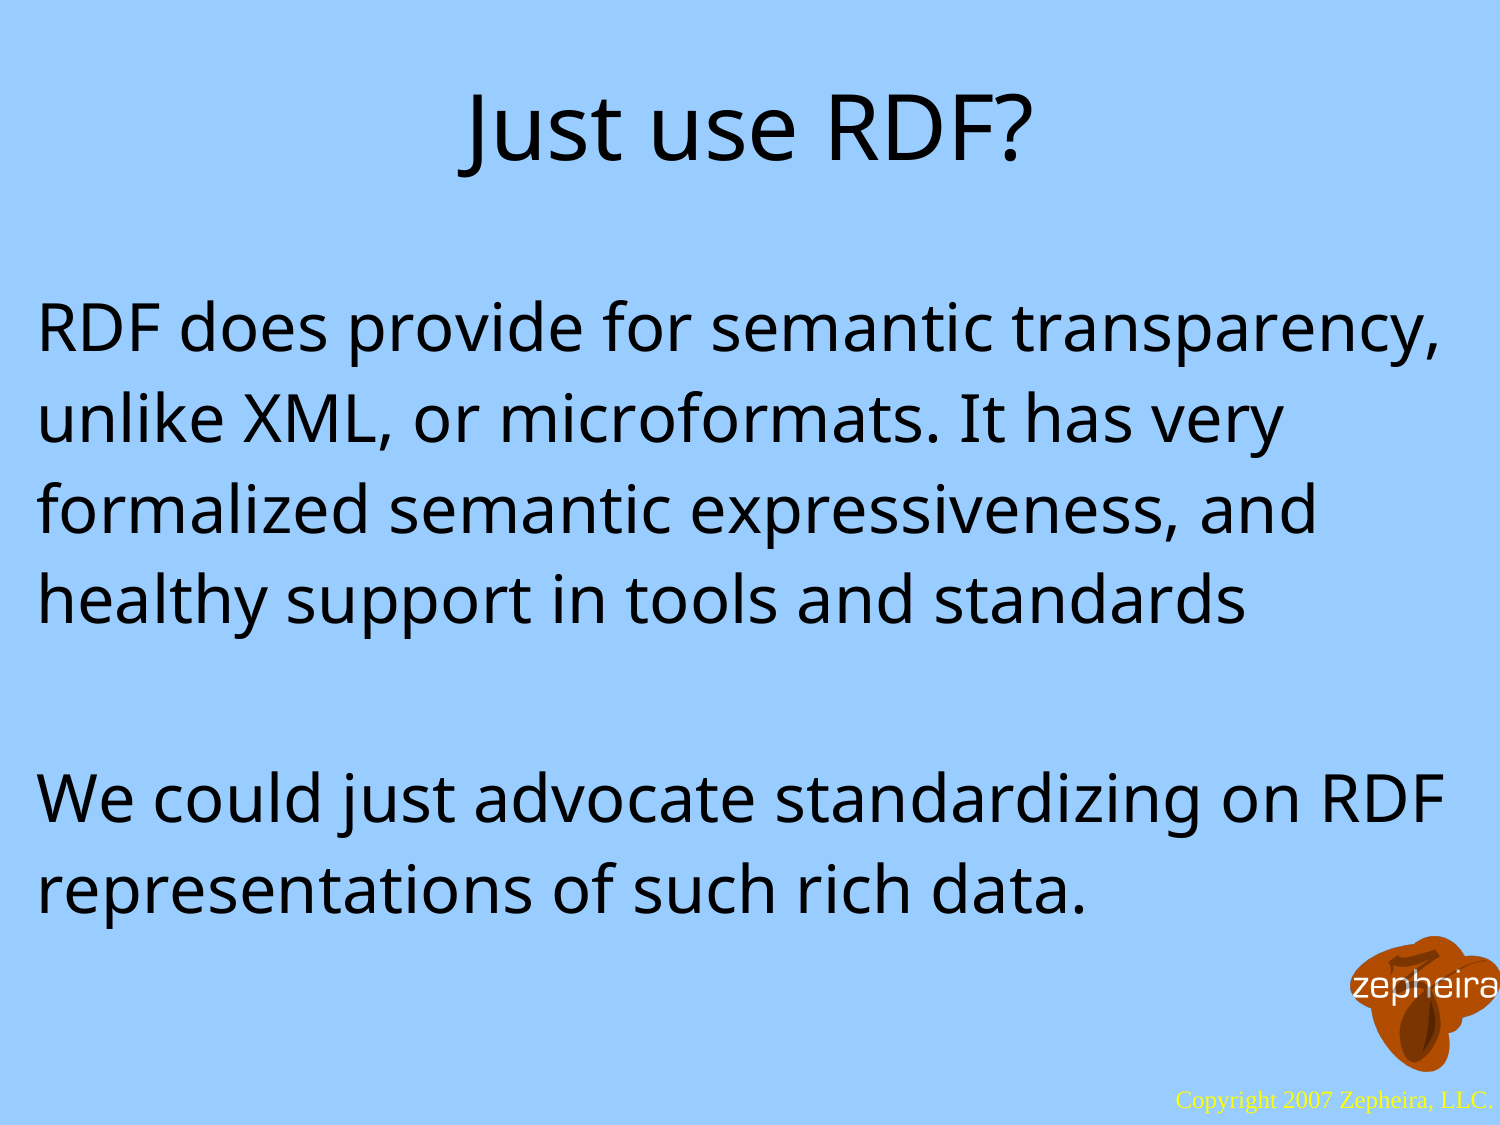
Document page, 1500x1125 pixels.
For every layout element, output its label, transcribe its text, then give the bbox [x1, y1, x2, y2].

picture [1350, 936, 1500, 1072]
list RDF does provide for semantic transparency, unlike XML, or microformats. It has very formalized semantic expressiveness, and healthy support in tools and standards We could just advocate standardizing on RDF representations of such rich data. [36, 280, 1469, 1060]
title Just use RDF? [75, 45, 1426, 205]
